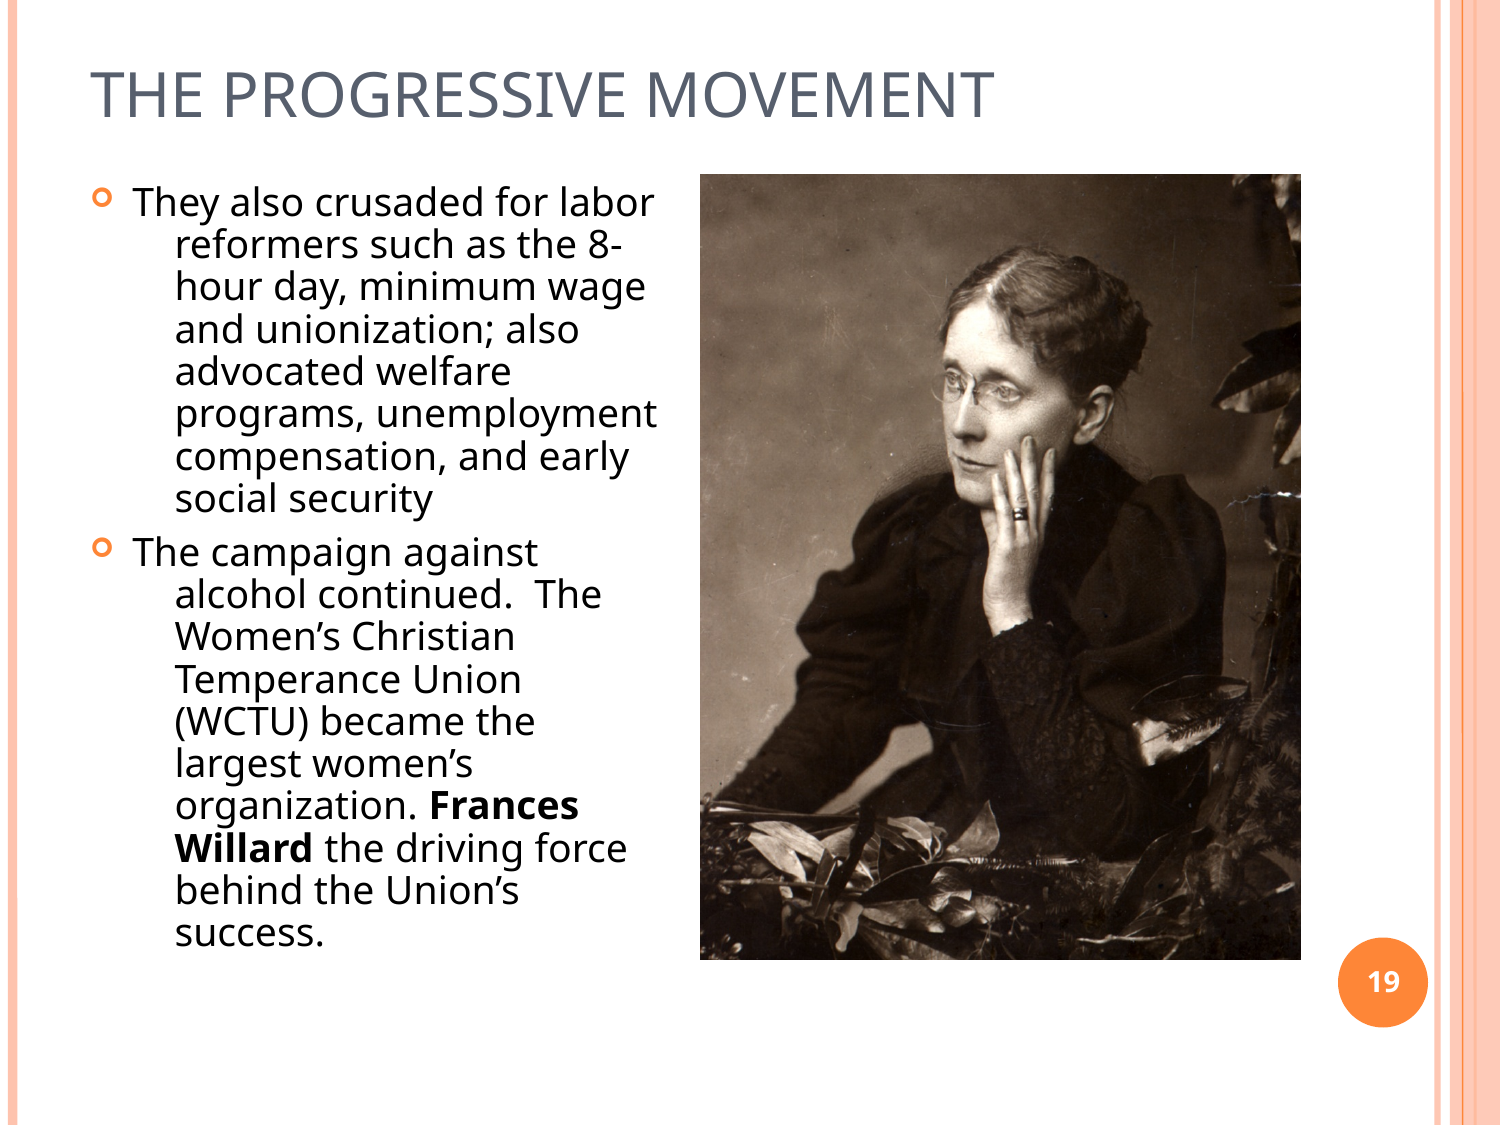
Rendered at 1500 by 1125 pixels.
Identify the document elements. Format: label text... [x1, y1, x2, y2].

picture [700, 174, 1301, 960]
title The Progressive Movement [75, 45, 1300, 138]
list They also crusaded for labor reformers such as the 8-hour day, minimum wage and unionization; also advocated welfare programs, unemployment compensation, and early social security The campaign against alcohol continued. The Women’s Christian Temperance Union (WCTU) became the largest women’s organization. Frances Willard the driving force behind the Union’s success. [75, 174, 676, 1013]
text_box 19 [1333, 940, 1434, 1027]
